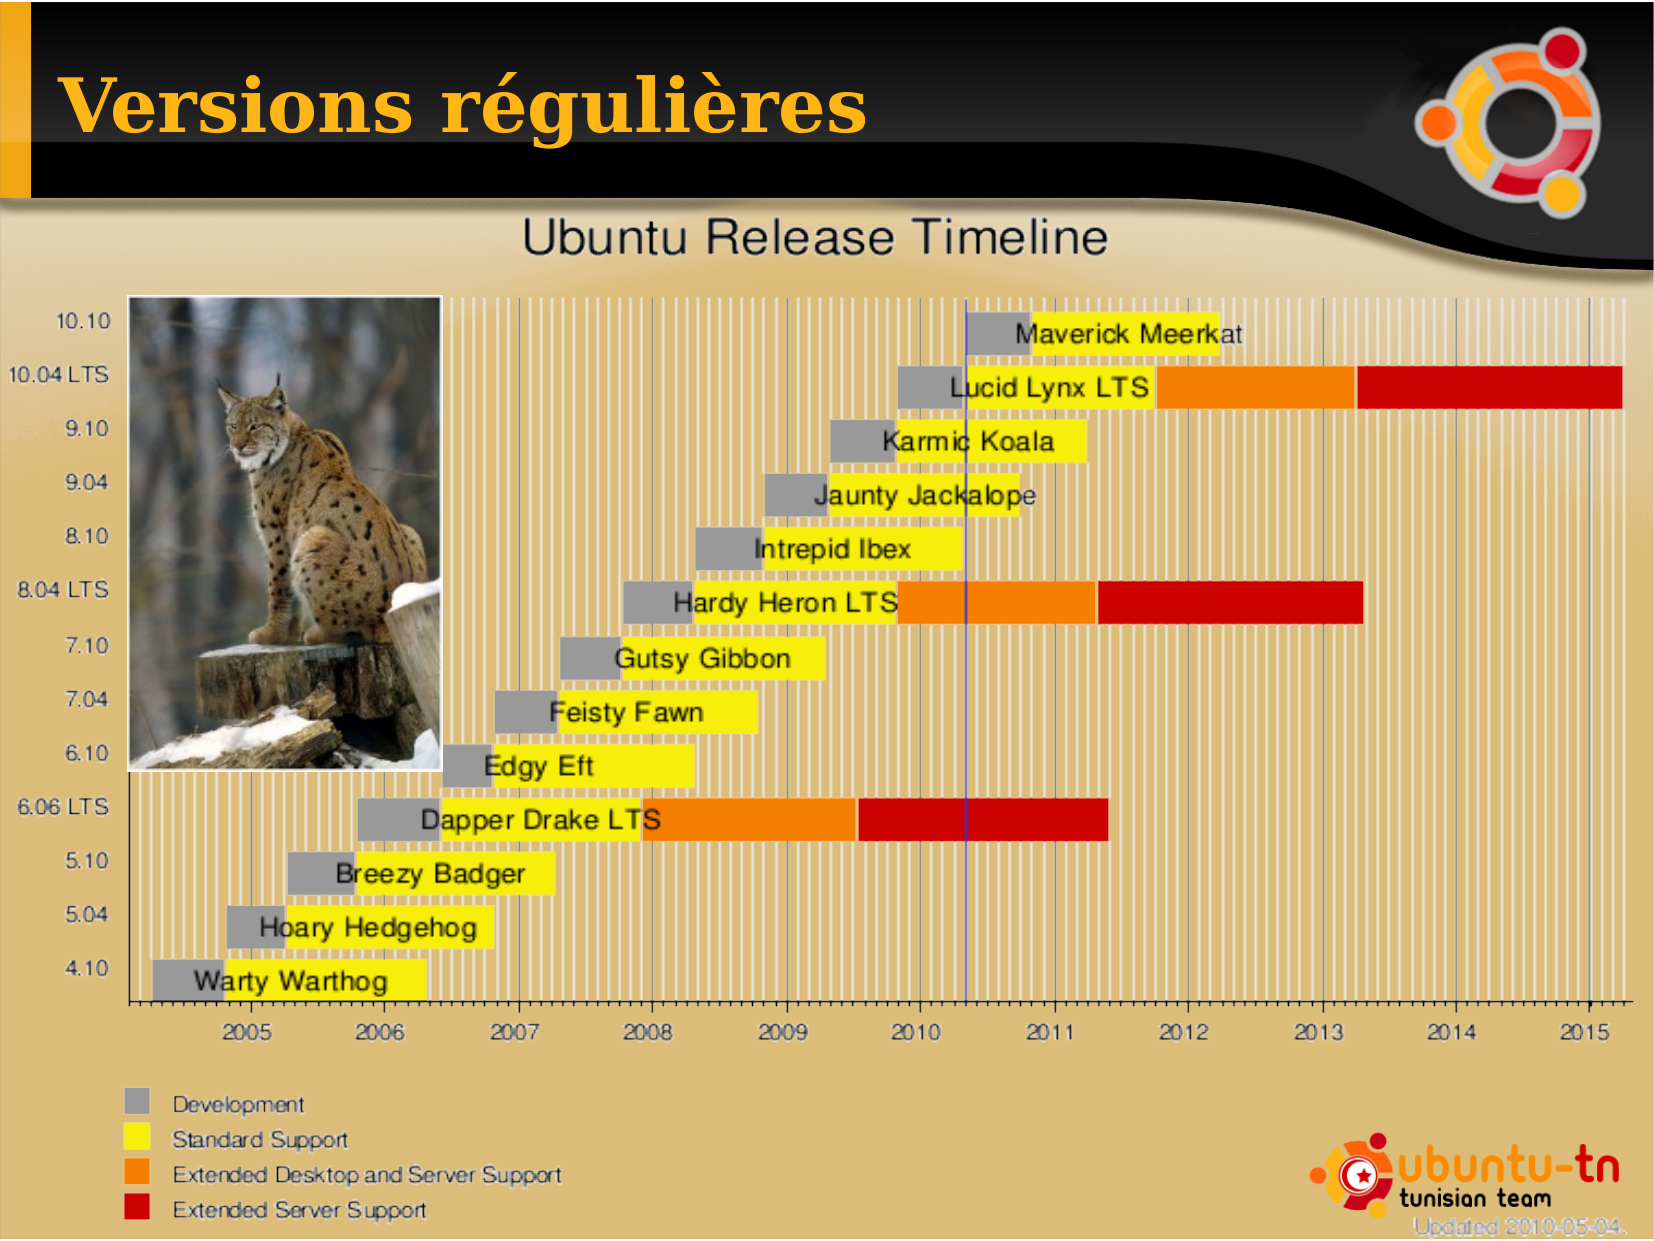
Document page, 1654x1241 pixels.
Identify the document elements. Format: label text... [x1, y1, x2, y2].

picture [0, 0, 1654, 1241]
title Versions régulières [59, 2, 1447, 210]
